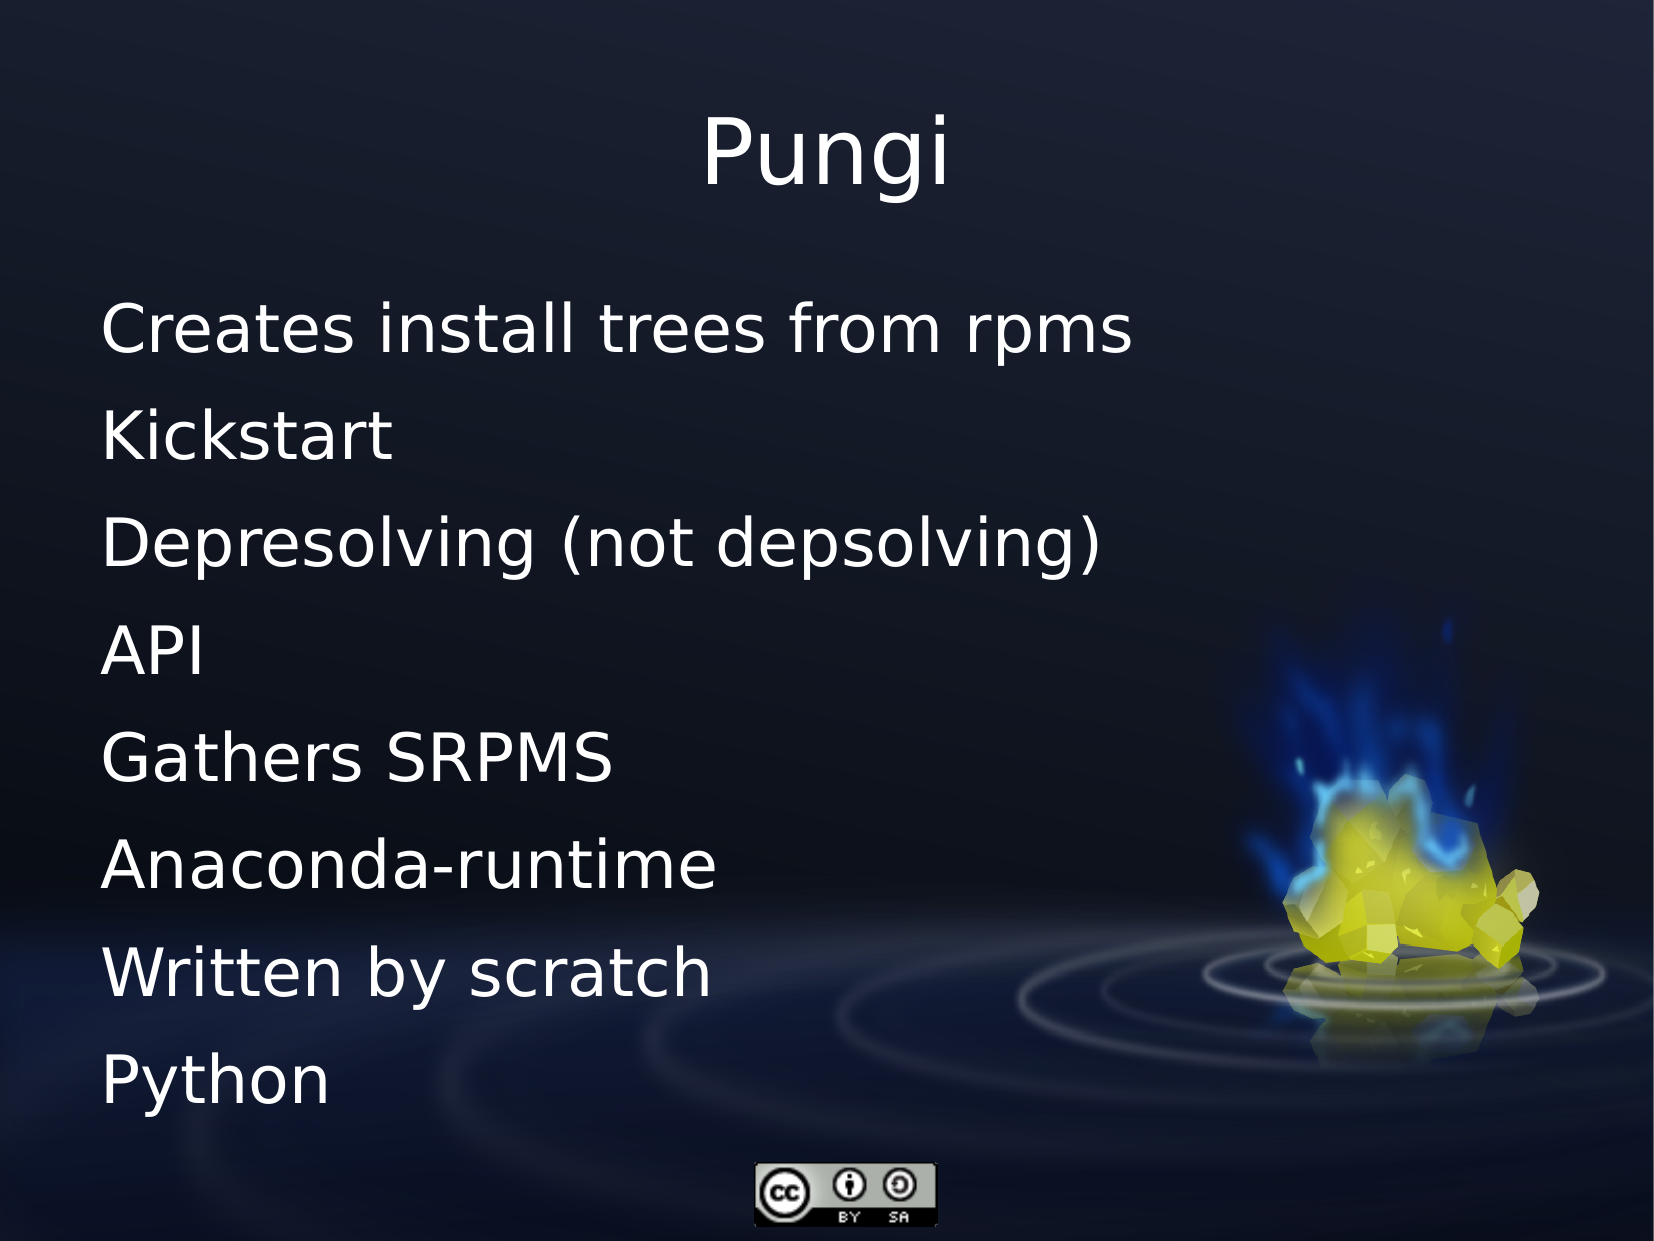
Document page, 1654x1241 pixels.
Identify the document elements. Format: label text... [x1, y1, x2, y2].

picture [0, 0, 1654, 1241]
title Pungi [82, 56, 1571, 250]
list Creates install trees from rpms Kickstart Depresolving (not depsolving) API Gathers SRPMS Anaconda-runtime Written by scratch Python [82, 290, 1571, 1120]
